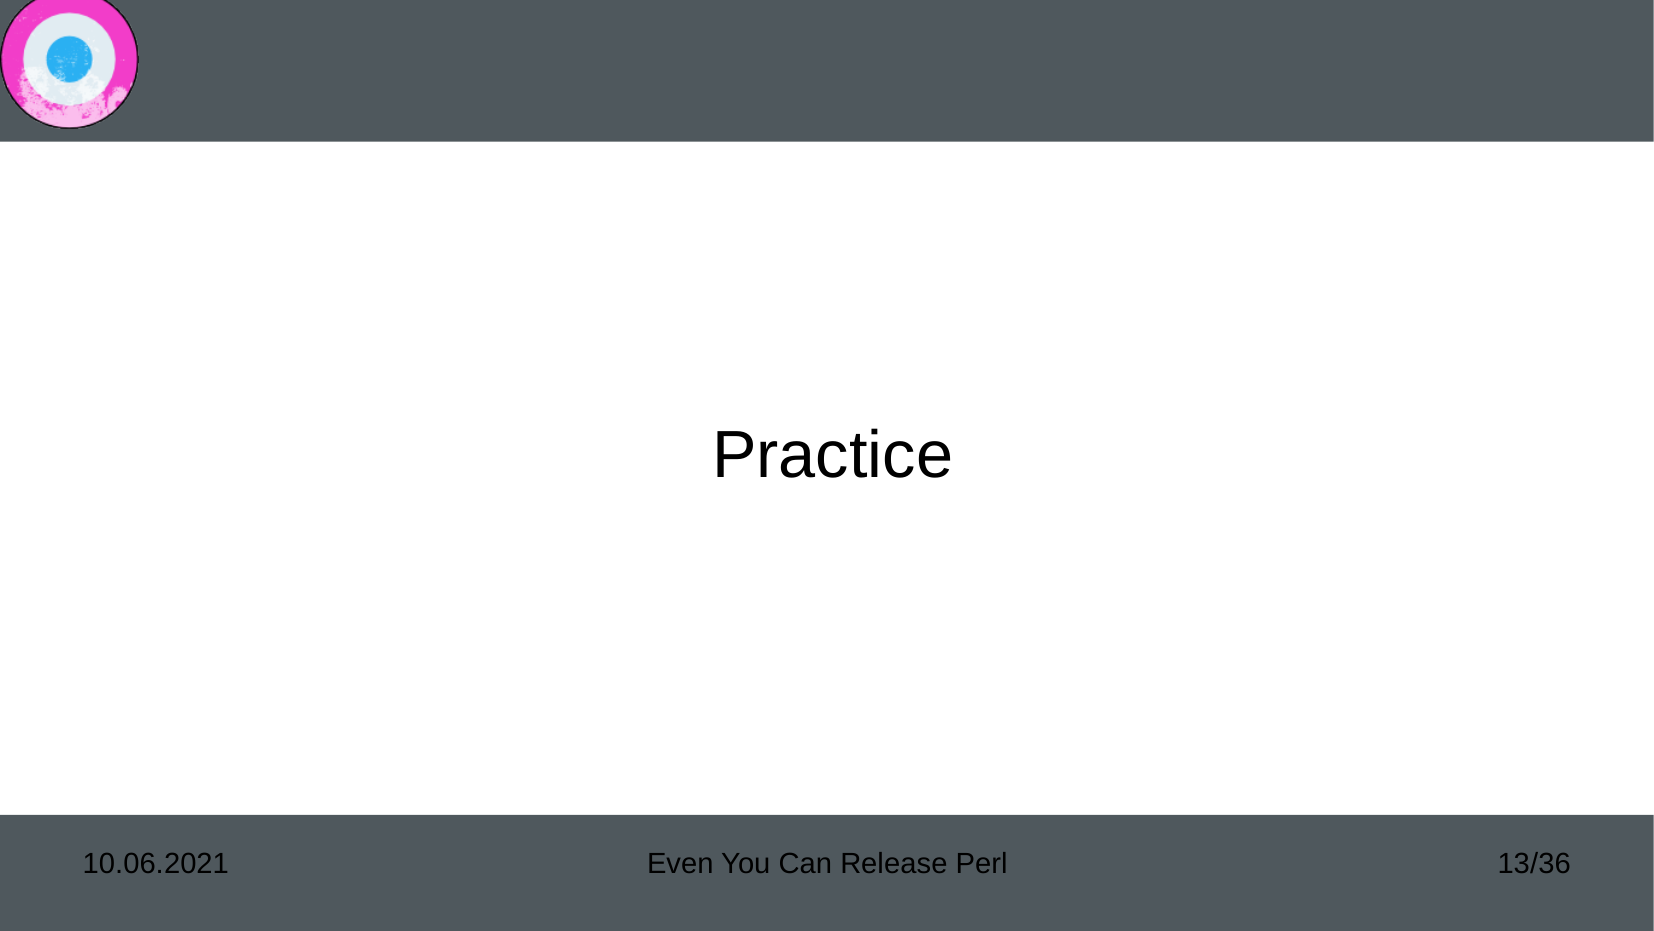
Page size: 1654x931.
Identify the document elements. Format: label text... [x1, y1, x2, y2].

picture [0, 0, 228, 148]
subtitle Practice [82, 153, 1583, 756]
